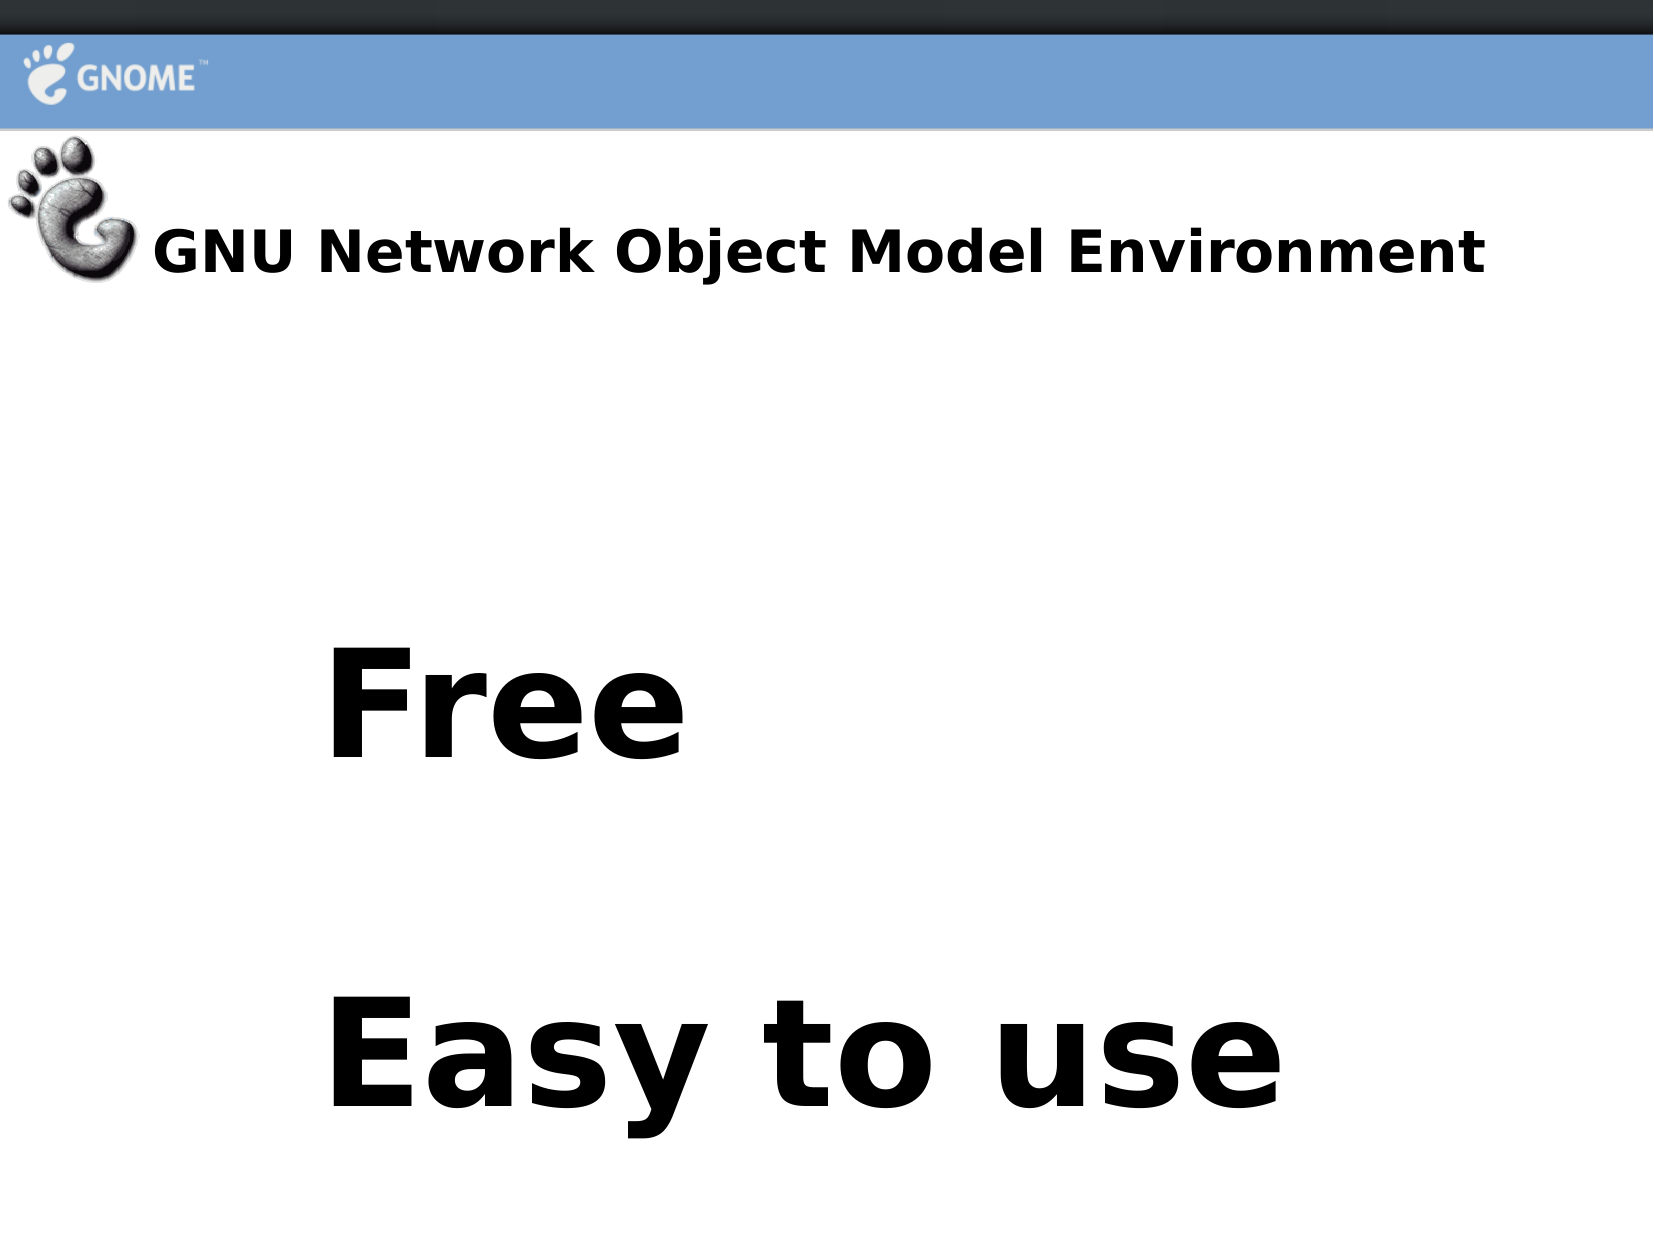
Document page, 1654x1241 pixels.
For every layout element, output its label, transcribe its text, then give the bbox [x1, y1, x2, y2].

picture [0, 0, 1653, 131]
text_box Free Easy to use [213, 435, 1451, 976]
picture [0, 135, 140, 301]
text_box GNU Network Object Model Environment [138, 211, 1588, 338]
